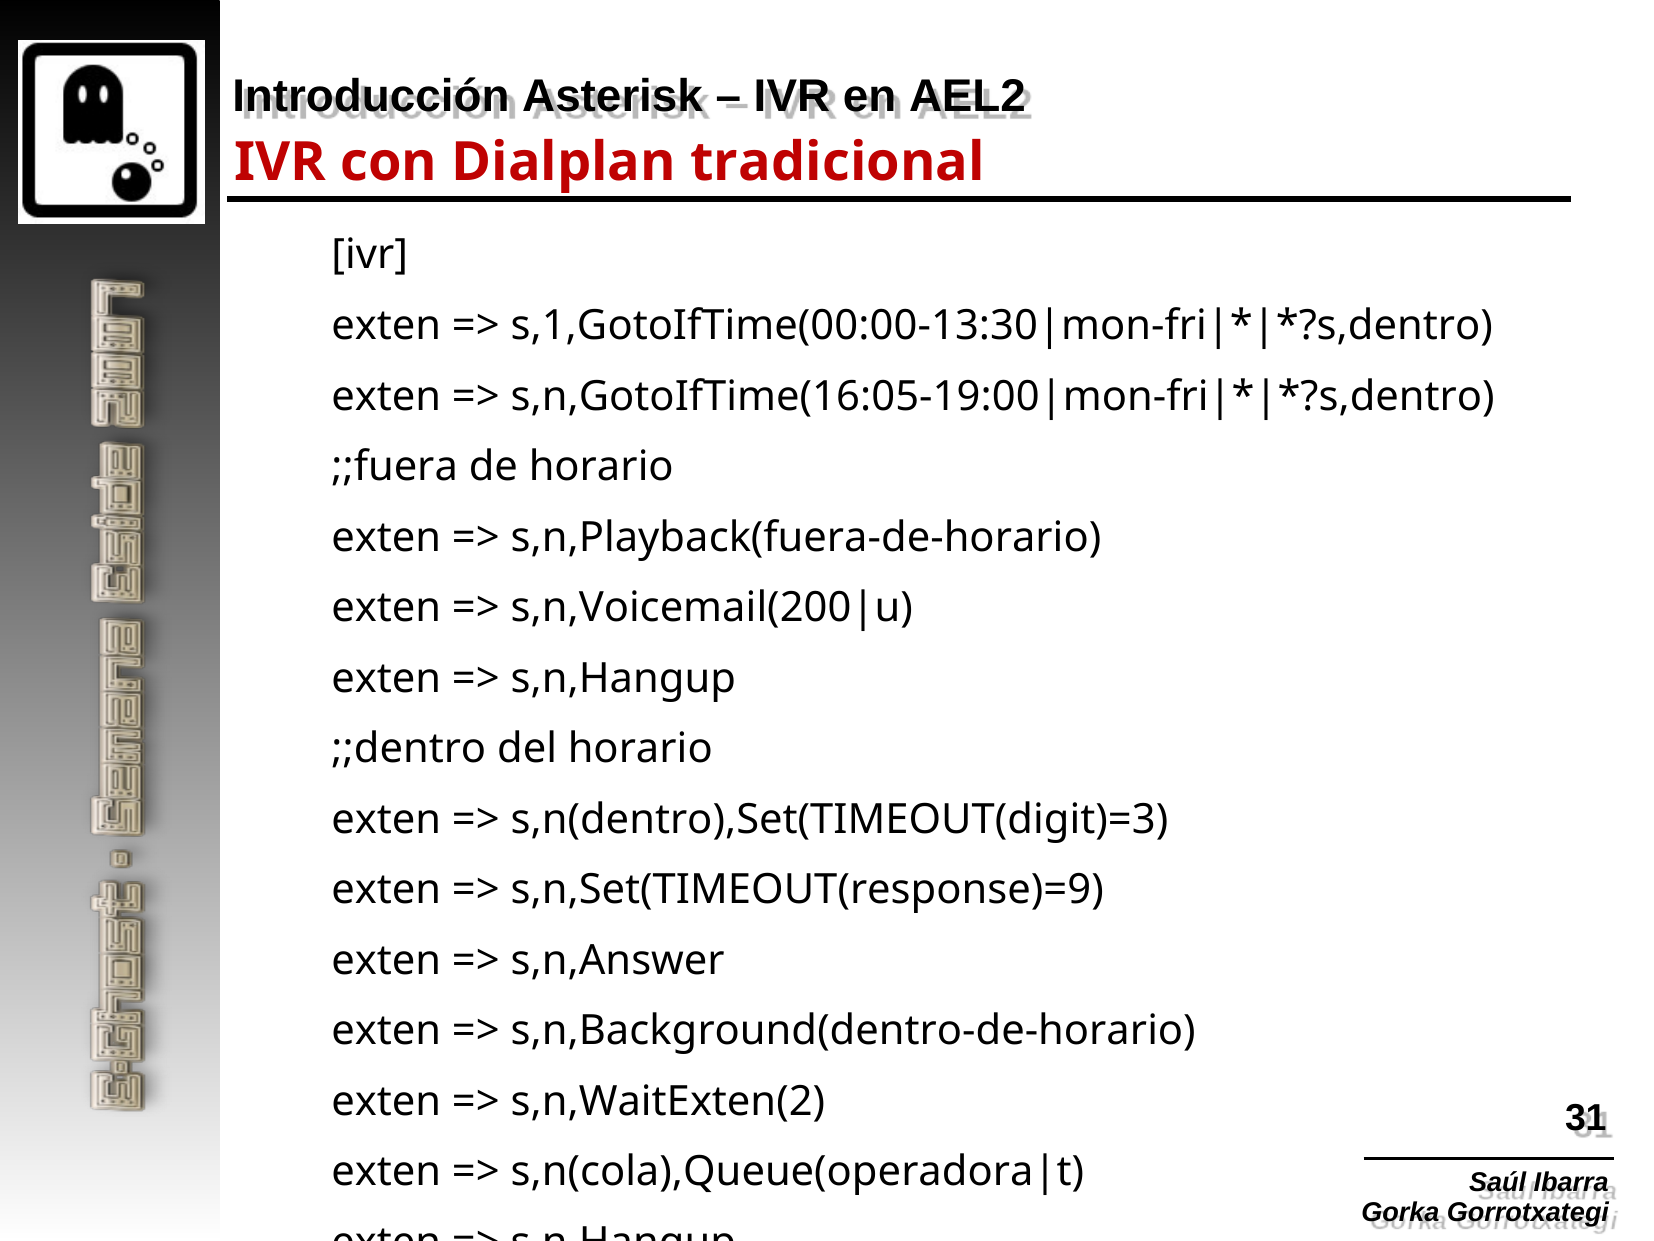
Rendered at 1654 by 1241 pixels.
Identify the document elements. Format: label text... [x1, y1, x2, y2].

picture [51, 250, 180, 1122]
list [ivr] exten => s,1,GotoIfTime(00:00-13:30|mon-fri|*|*?s,dentro) exten => s,n,GotoIfTime(16:05-19:00|mon-fri|*|*?s,dentro) ;;fuera de horario exten => s,n,Playback(fuera-de-horario) exten => s,n,Voicemail(200|u) exten => s,n,Hangup ;;dentro del horario exten => s,n(dentro),Set(TIMEOUT(digit)=3) exten => s,n,Set(TIMEOUT(response)=9) exten => s,n,Answer exten => s,n,Background(dentro-de-horario) exten => s,n,WaitExten(2) exten => s,n(cola),Queue(operadora|t) exten => s,n,Hangup [313, 224, 1518, 1241]
picture [18, 40, 205, 224]
title IVR con Dialplan tradicional [234, 120, 1529, 199]
